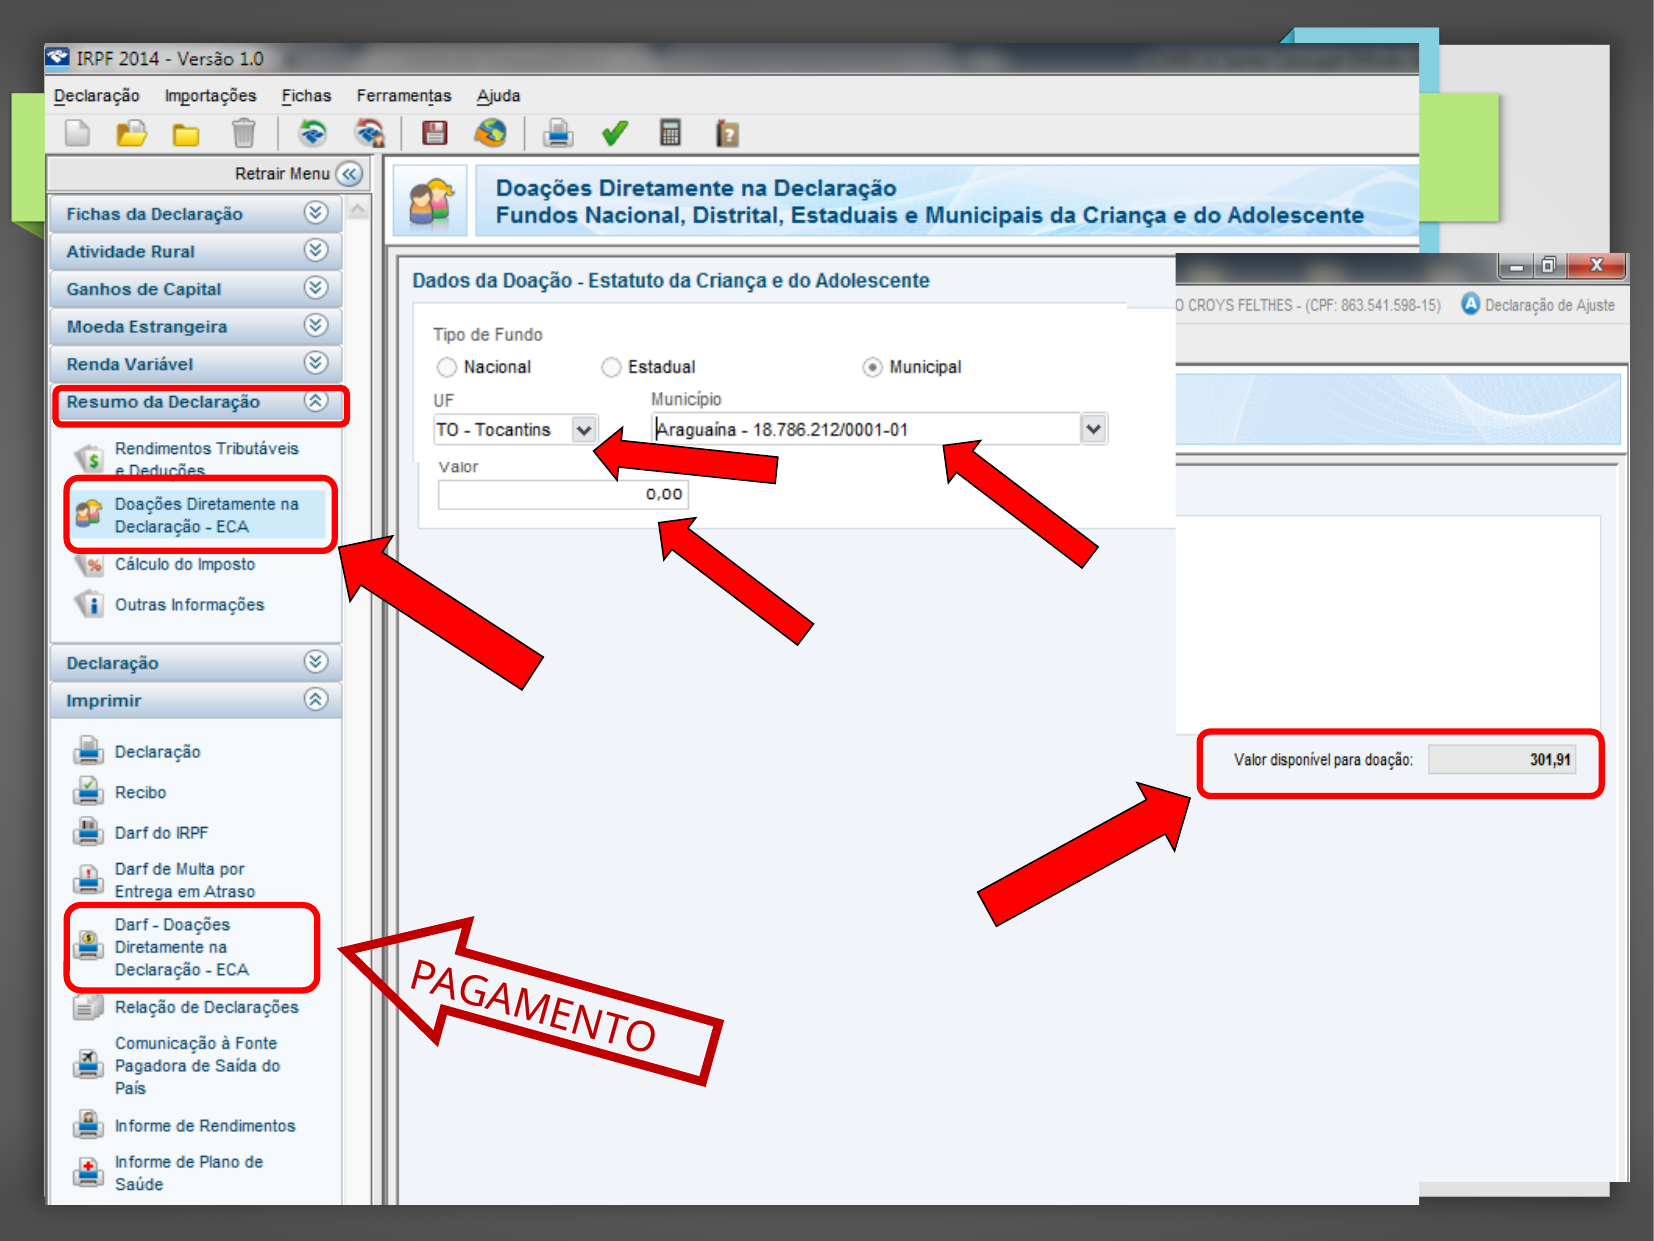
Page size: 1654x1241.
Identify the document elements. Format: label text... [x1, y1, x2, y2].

text_box [943, 440, 1099, 568]
text_box [977, 782, 1191, 927]
picture [0, 0, 1654, 1241]
text_box [593, 427, 778, 484]
text_box PAGAMENTO [345, 922, 719, 1082]
text_box [338, 535, 544, 690]
text_box [658, 517, 814, 646]
